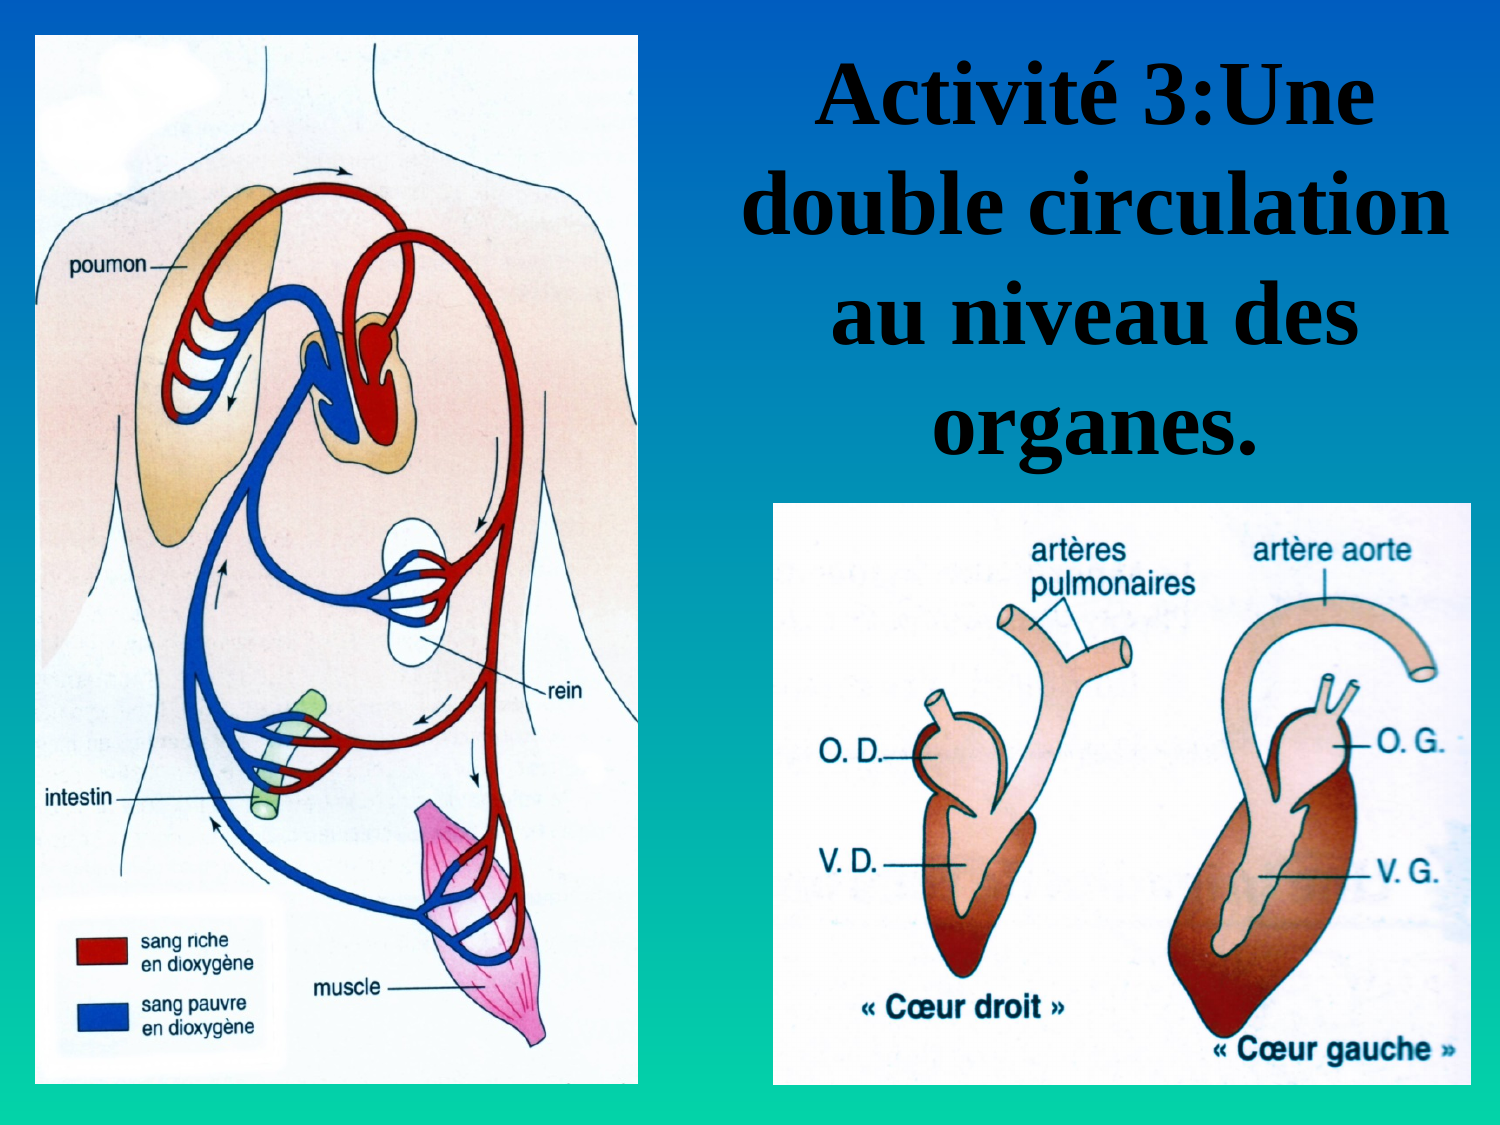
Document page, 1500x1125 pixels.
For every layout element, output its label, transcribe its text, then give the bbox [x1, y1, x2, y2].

text_box Activité 3:Une double circulation au niveau des organes. [691, 25, 1500, 481]
picture [773, 504, 1471, 1085]
picture [0, 35, 691, 1084]
